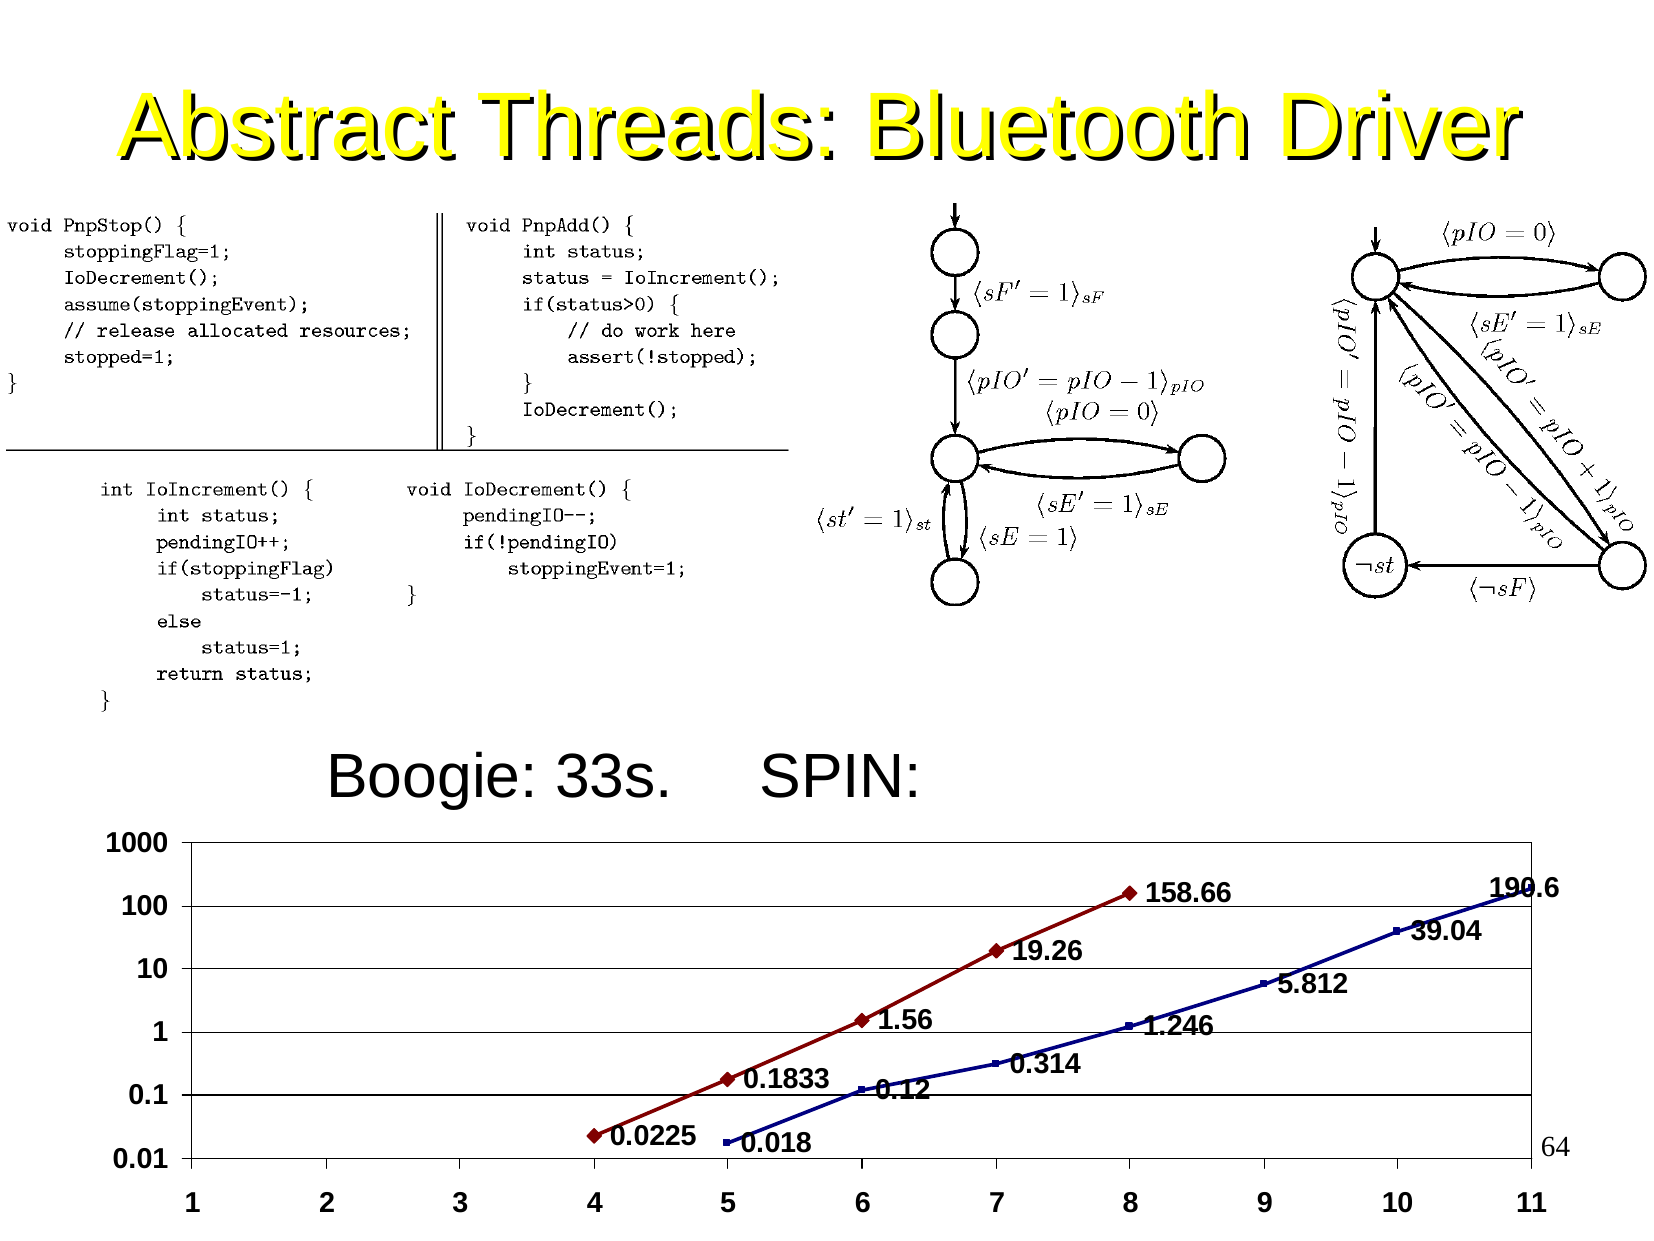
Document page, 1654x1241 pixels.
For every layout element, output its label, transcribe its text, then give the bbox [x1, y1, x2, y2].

picture [818, 203, 1647, 606]
title Abstract Threads: Bluetooth Driver [27, 13, 1612, 221]
text_box Boogie: 33s. SPIN: [289, 727, 1323, 819]
picture [6, 213, 789, 713]
text_box [82, 799, 1571, 1241]
